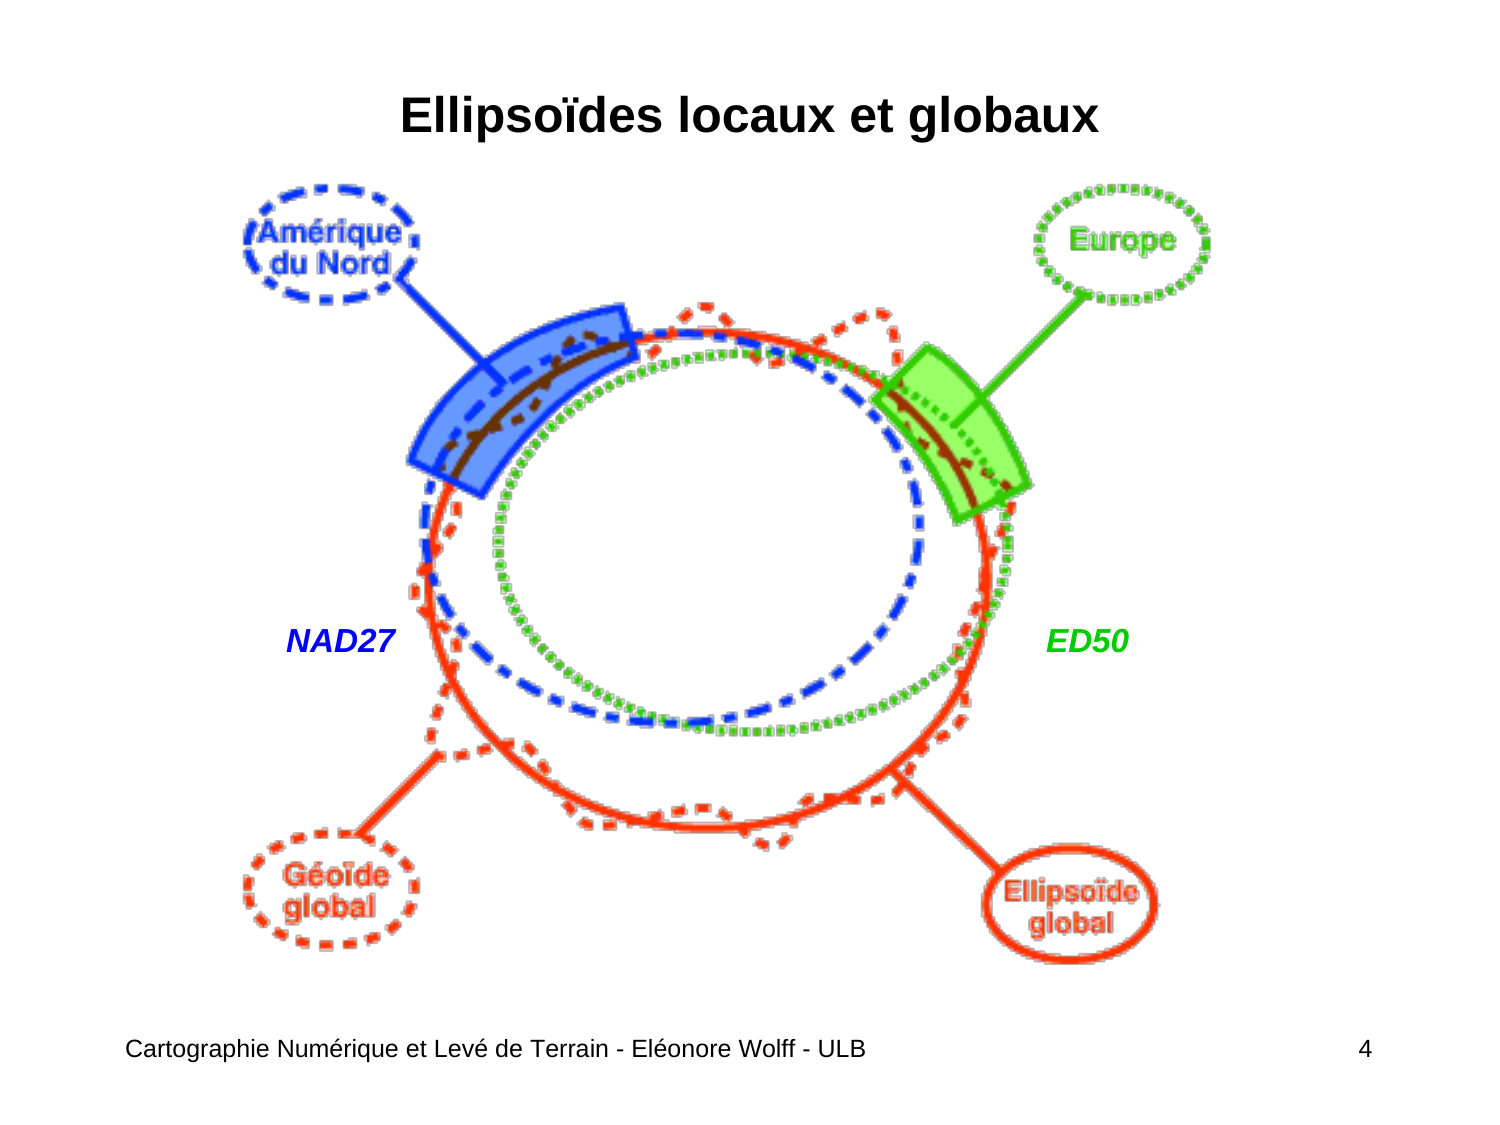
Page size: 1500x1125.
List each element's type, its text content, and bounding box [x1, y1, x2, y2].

text_box ED50 [1031, 611, 1145, 668]
text_box <number> [1279, 1024, 1388, 1100]
text_box Cartographie Numérique et Levé de Terrain - Eléonore Wolff - ULB [110, 1024, 1271, 1100]
text_box NAD27 [271, 611, 411, 668]
title Ellipsoïdes locaux et globaux [112, 68, 1388, 157]
picture [226, 167, 1224, 986]
